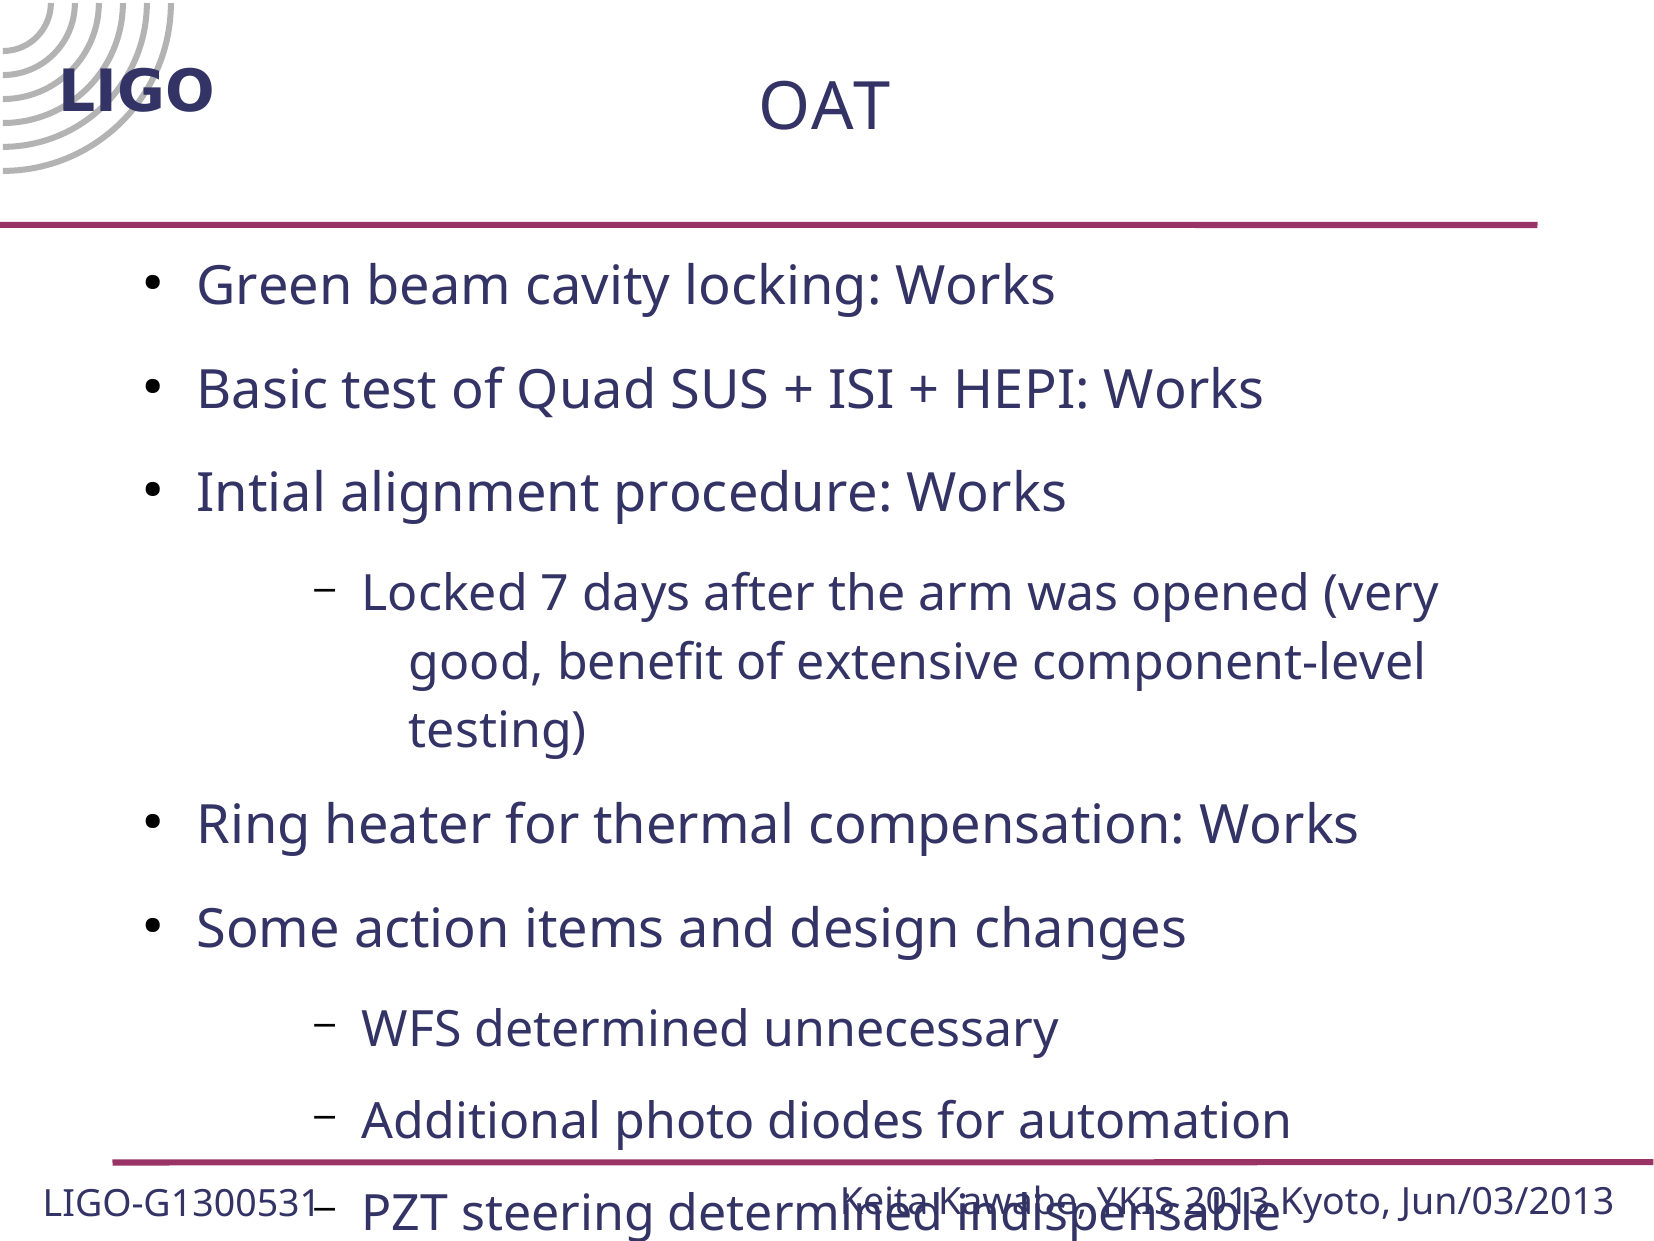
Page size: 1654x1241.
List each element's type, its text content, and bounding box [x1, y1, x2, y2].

title OAT [187, 0, 1463, 208]
list Green beam cavity locking: Works Basic test of Quad SUS + ISI + HEPI: Works Intial alignment procedure: Works Locked 7 days after the arm was opened (very good, benefit of extensive component-level testing) Ring heater for thermal compensation: Works Some action items and design changes WFS determined unnecessary Additional photo diodes for automation PZT steering determined indispensable [125, 246, 1538, 1144]
